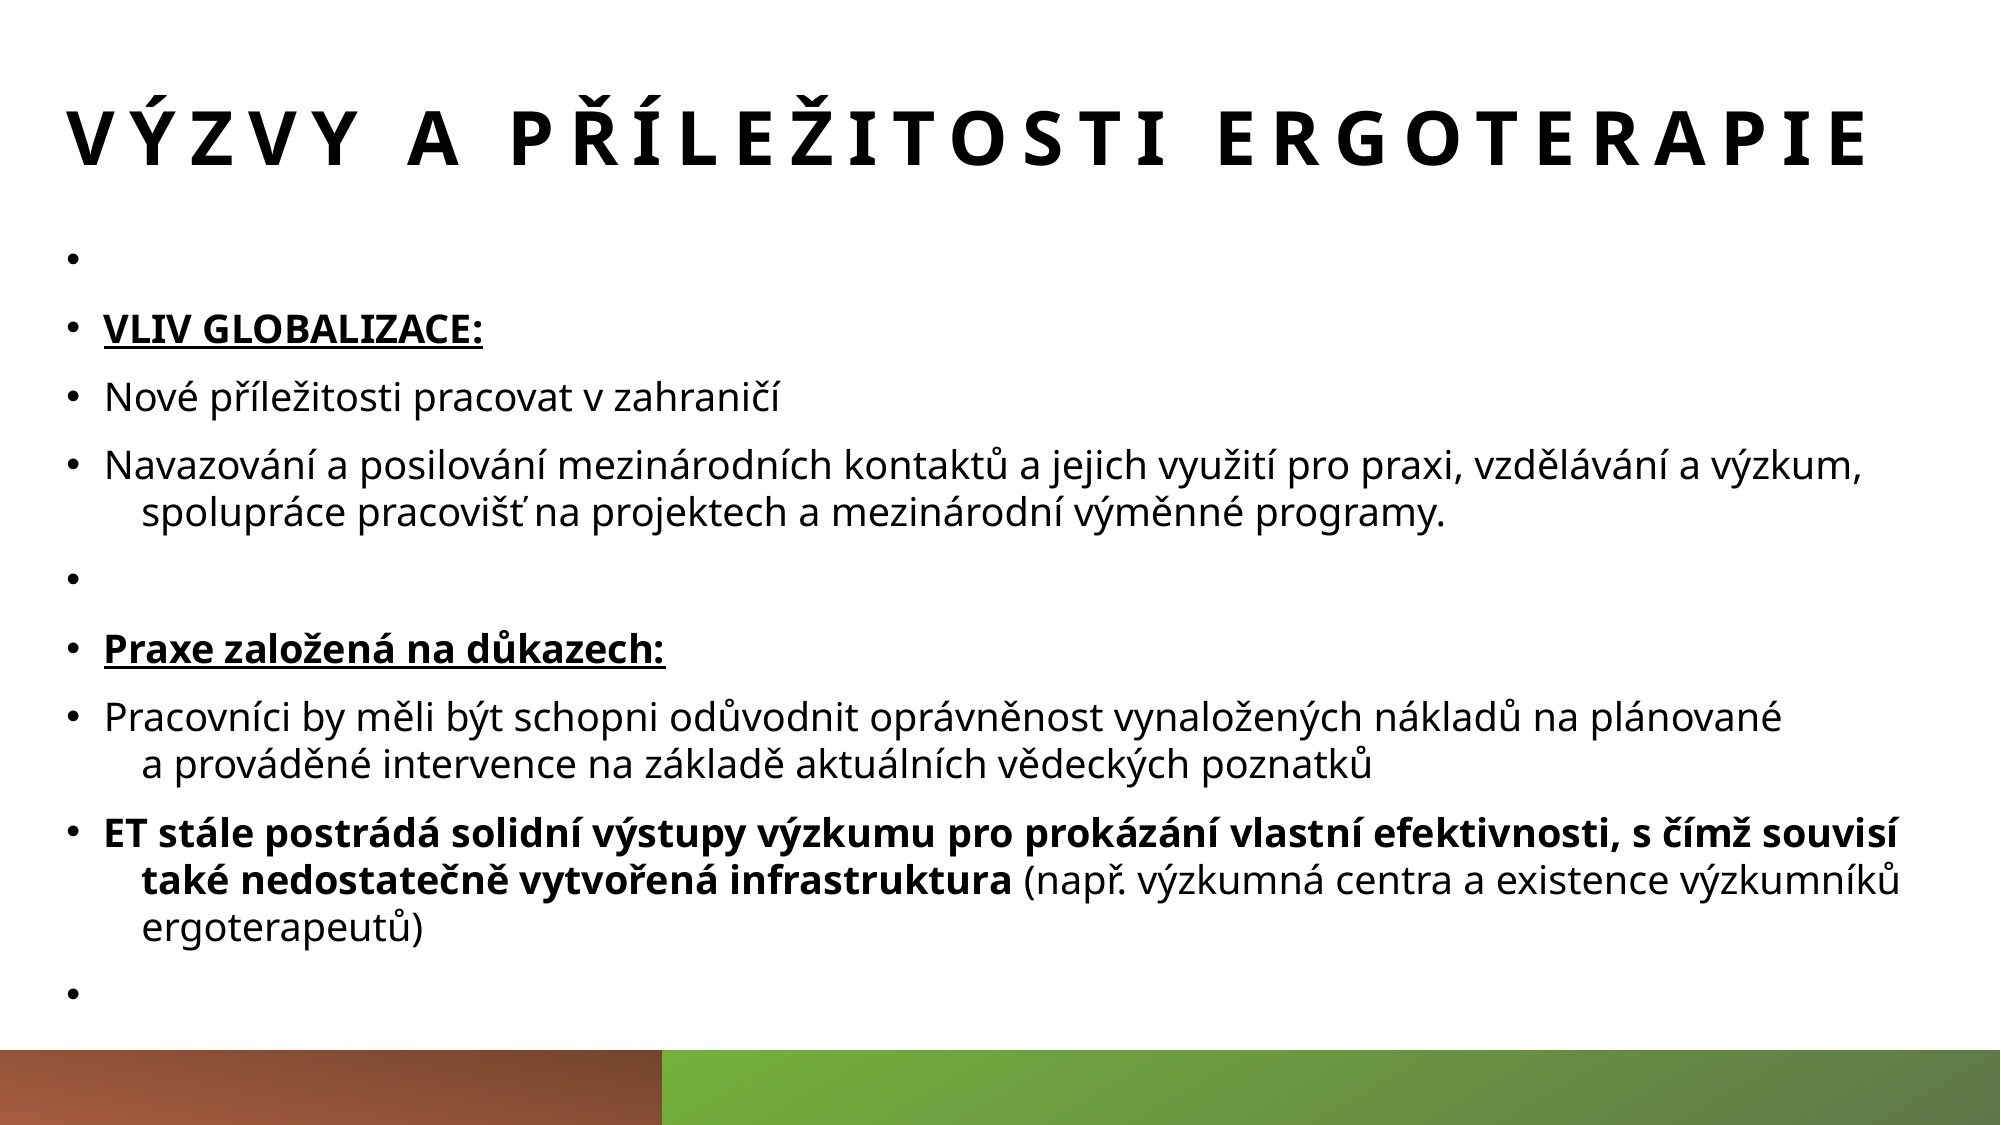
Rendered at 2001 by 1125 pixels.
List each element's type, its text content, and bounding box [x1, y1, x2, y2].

title Výzvy a příležitosti ergoterapie [66, 21, 1906, 181]
list VLIV GLOBALIZACE: Nové příležitosti pracovat v zahraničí Navazování a posilování mezinárodních kontaktů a jejich využití pro praxi, vzdělávání a výzkum, spolupráce pracovišť na projektech a mezinárodní výměnné programy. Praxe založená na důkazech: Pracovníci by měli být schopni odůvodnit oprávněnost vynaložených nákladů na plánované a prováděné intervence na základě aktuálních vědeckých poznatků ET stále postrádá solidní výstupy výzkumu pro prokázání vlastní efektivnosti, s čímž souvisí také nedostatečně vytvořená infrastruktura (např. výzkumná centra a existence výzkumníků ergoterapeutů) [66, 235, 1906, 999]
